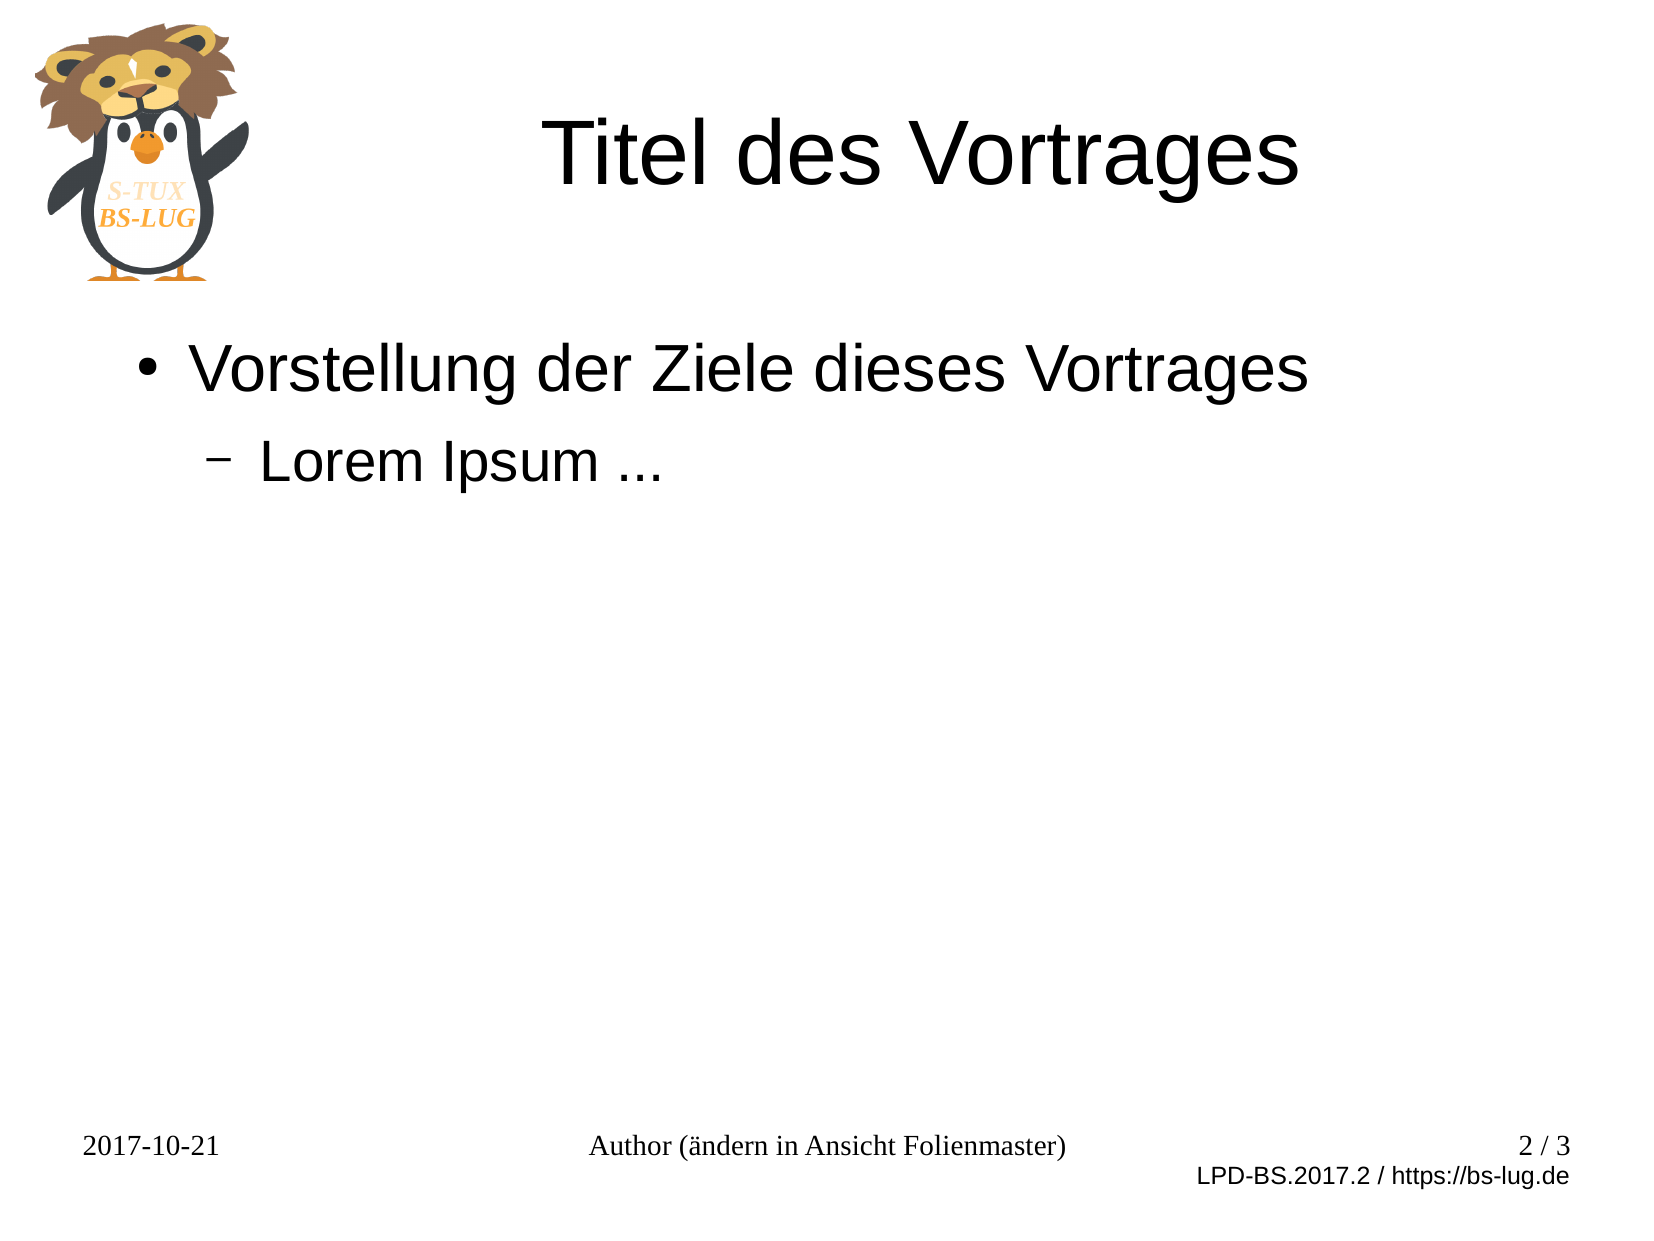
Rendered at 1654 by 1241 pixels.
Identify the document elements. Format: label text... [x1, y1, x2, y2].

list Vorstellung der Ziele dieses Vortrages Lorem Ipsum ... [118, 330, 1571, 1010]
picture [35, 23, 249, 281]
title Titel des Vortrages [271, 49, 1571, 257]
